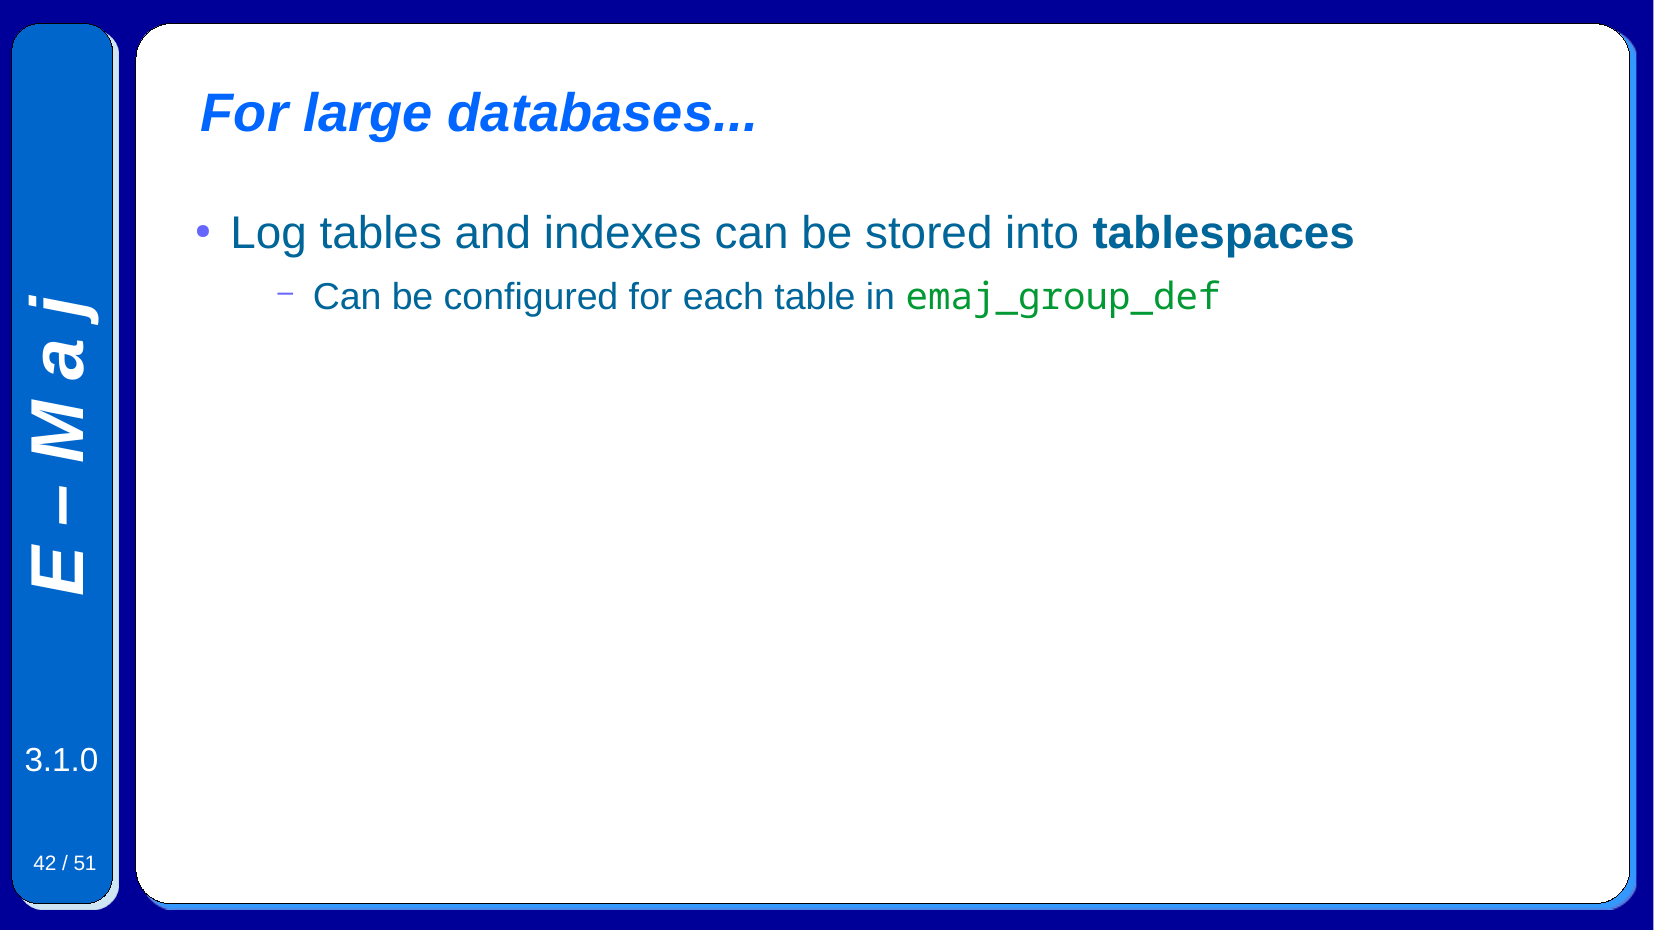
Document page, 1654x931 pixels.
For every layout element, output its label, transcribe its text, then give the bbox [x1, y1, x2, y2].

list Log tables and indexes can be stored into tablespaces Can be configured for each table in emaj_group_def [177, 206, 1587, 827]
title For large databases... [200, 34, 1575, 191]
